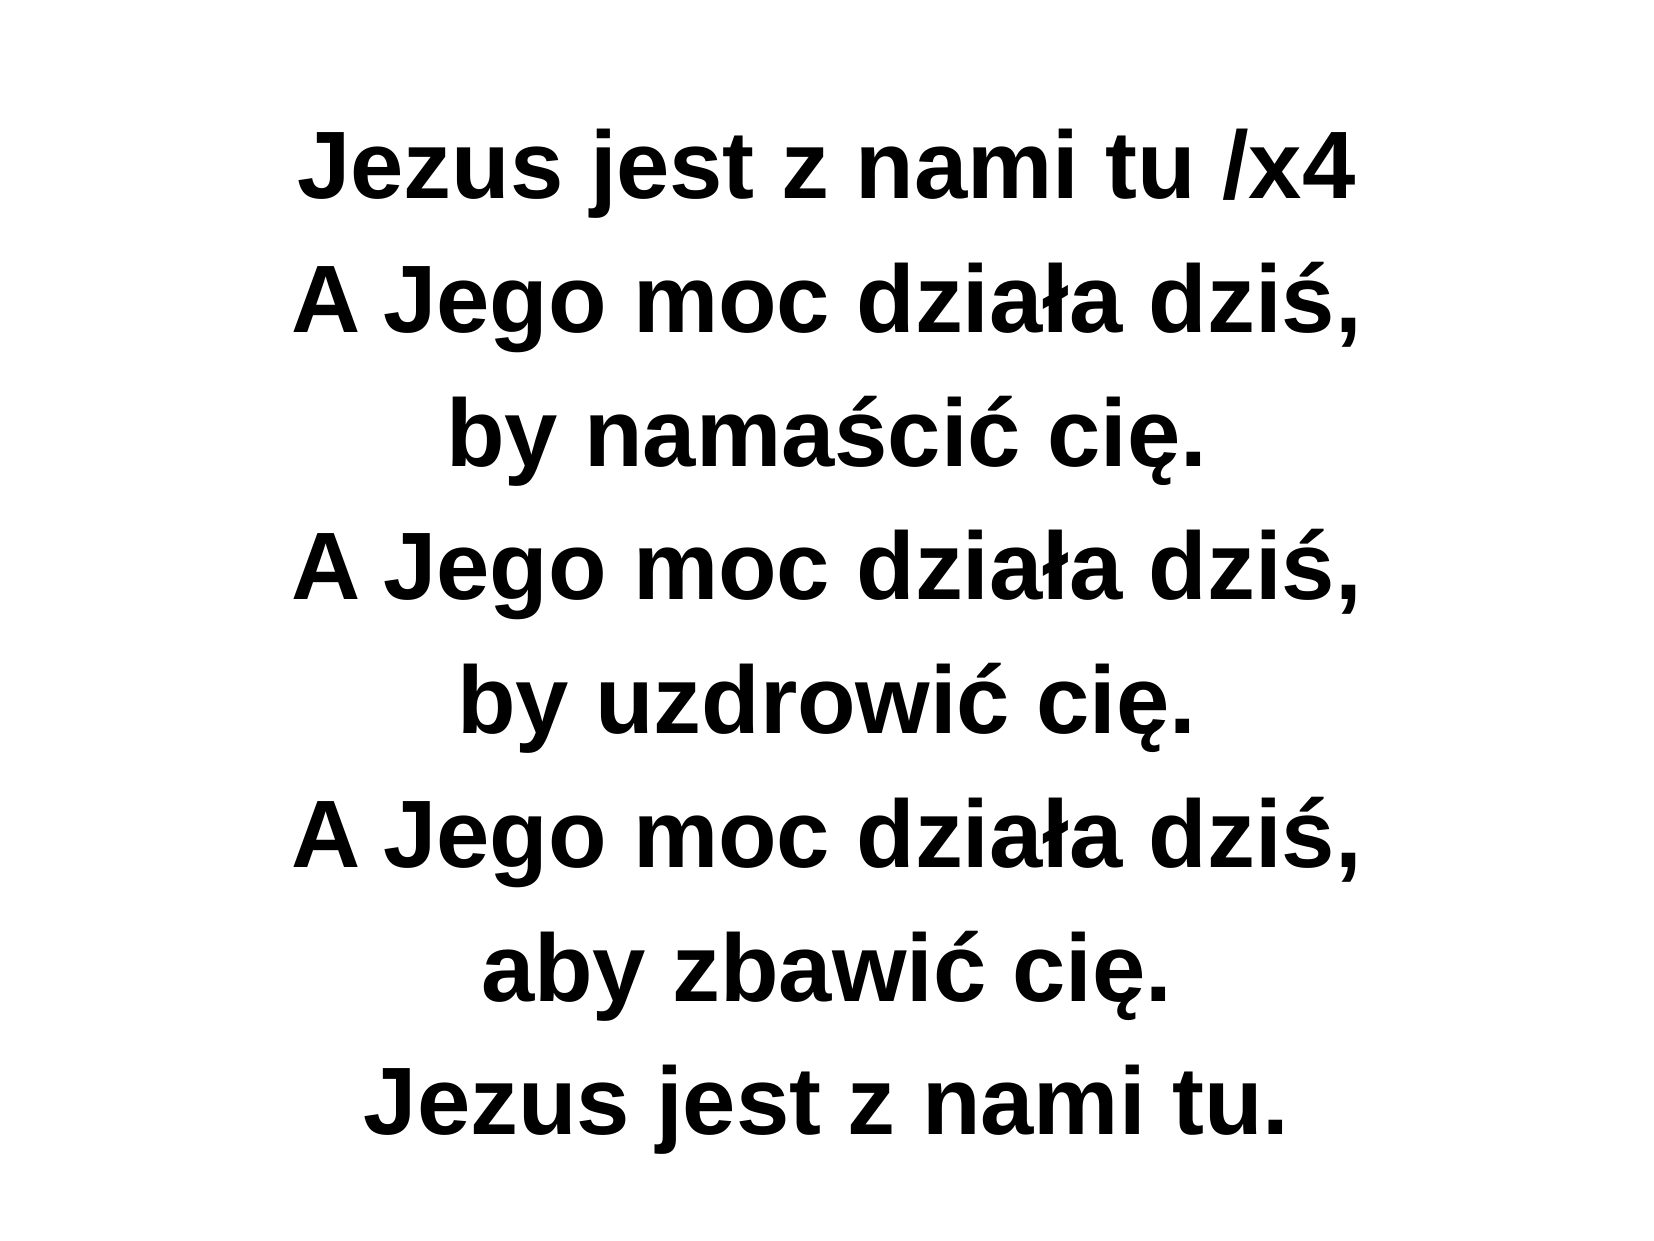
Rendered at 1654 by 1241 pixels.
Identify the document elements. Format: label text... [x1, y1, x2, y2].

subtitle Jezus jest z nami tu /x4 A Jego moc działa dziś, by namaścić cię. A Jego moc działa dziś, by uzdrowić cię. A Jego moc działa dziś, aby zbawić cię. Jezus jest z nami tu. [0, 0, 1654, 1241]
